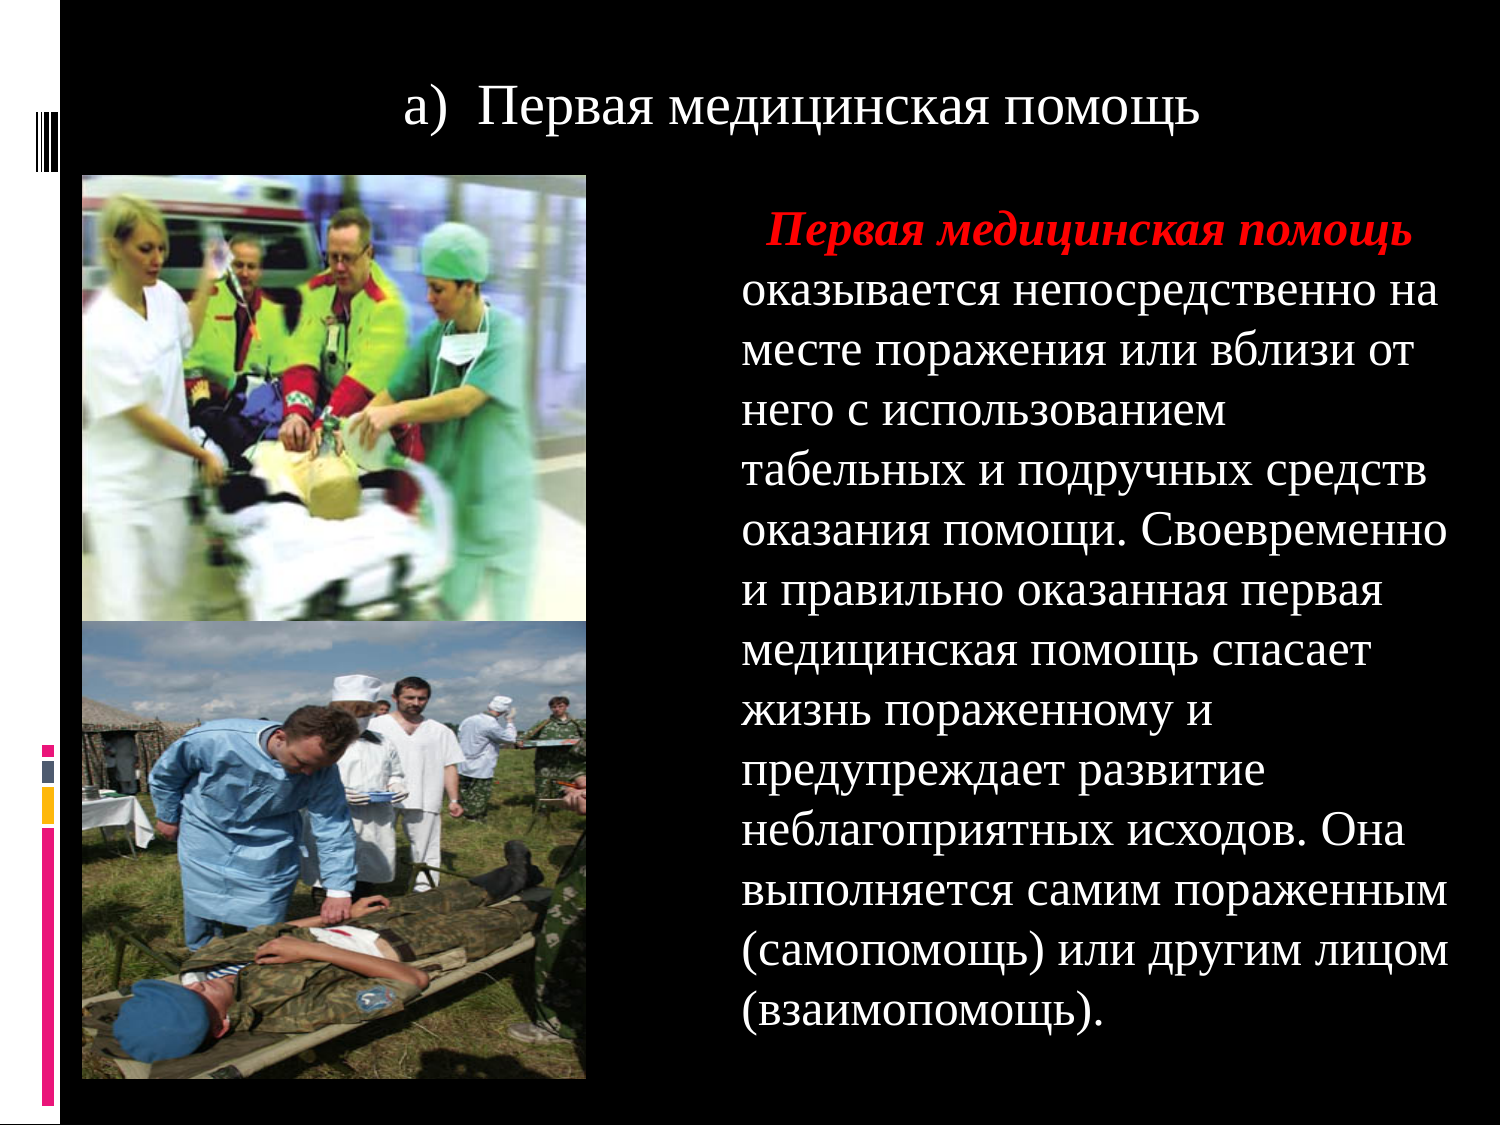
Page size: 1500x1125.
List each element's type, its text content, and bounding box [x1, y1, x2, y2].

text_box Первая медицинская помощь оказывается непосредственно на месте поражения или вблизи от него с использованием табельных и подручных средств оказания помощи. Своевременно и правильно оказанная первая медицинская помощь спасает жизнь пораженному и предупреждает развитие неблагоприятных исходов. Она выполняется самим пораженным (самопомощь) или другим лицом (взаимопомощь). [726, 187, 1465, 1051]
picture [82, 175, 586, 1079]
text_box а) Первая медицинская помощь [152, 58, 1454, 145]
